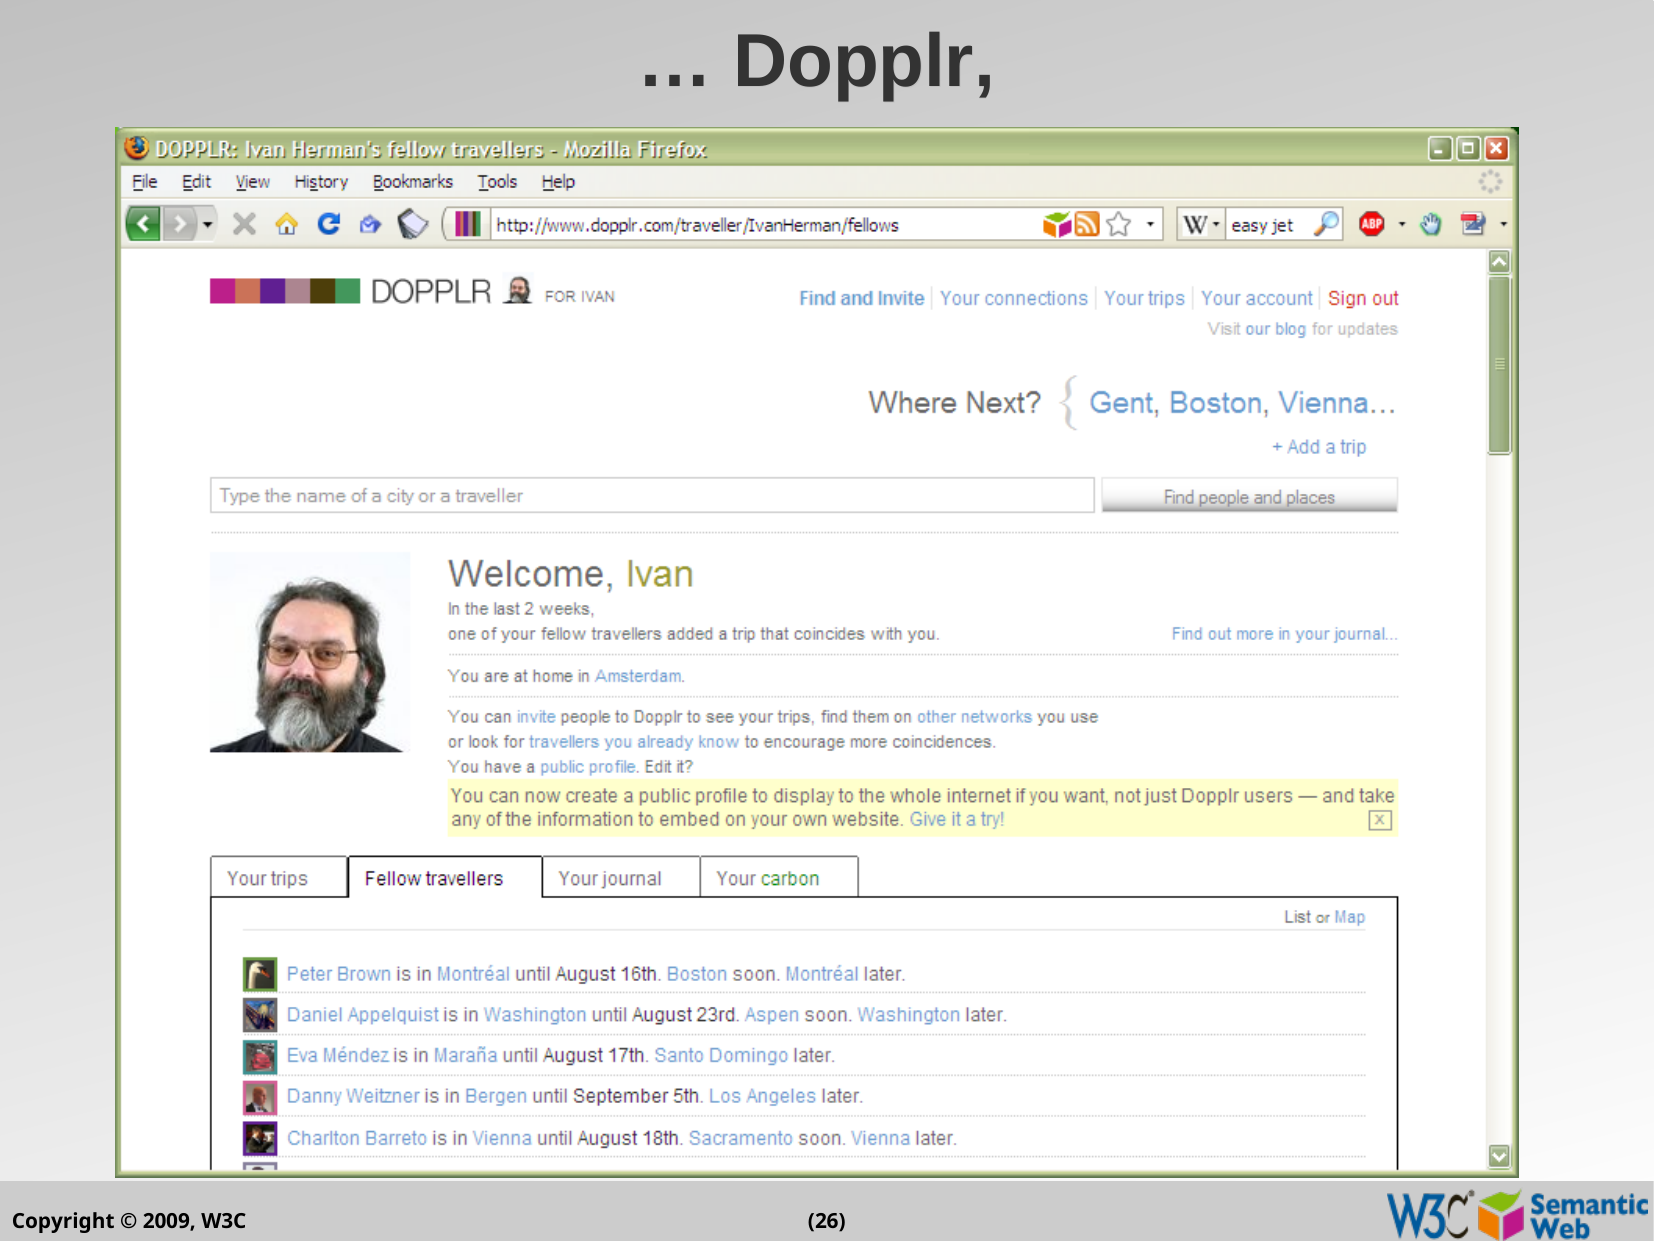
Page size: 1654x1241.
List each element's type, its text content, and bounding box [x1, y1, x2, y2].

picture [1387, 1187, 1648, 1241]
title … Dopplr, [0, 0, 1654, 119]
picture [115, 127, 1519, 1178]
